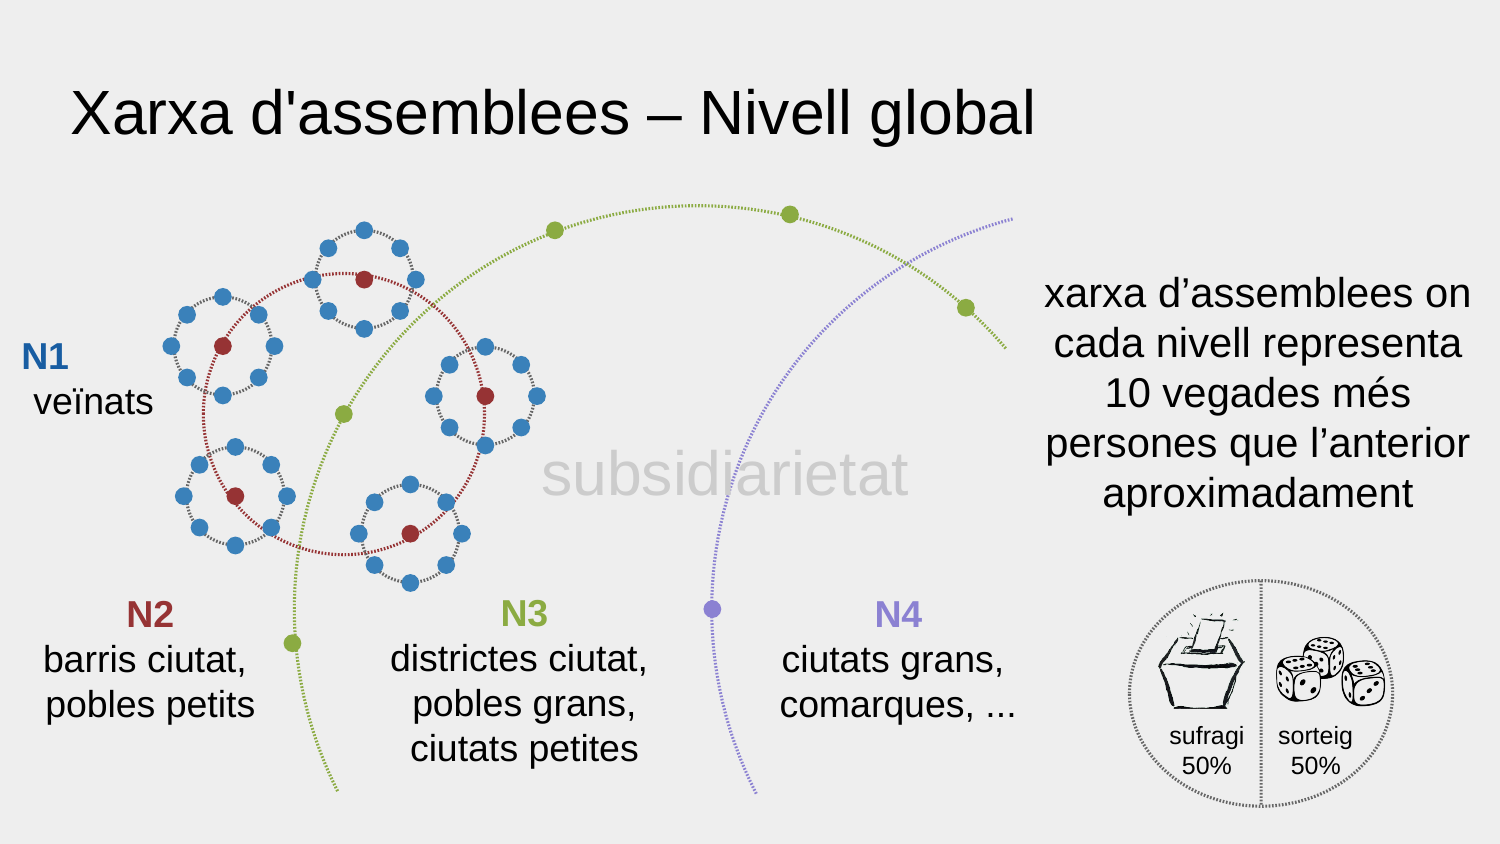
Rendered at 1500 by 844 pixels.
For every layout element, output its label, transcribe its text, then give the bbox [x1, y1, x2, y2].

text_box [424, 387, 443, 406]
text_box [262, 518, 281, 537]
text_box [437, 493, 456, 512]
text_box [174, 487, 193, 506]
text_box [178, 368, 197, 387]
text_box [226, 536, 245, 555]
text_box [401, 475, 420, 494]
text_box Xarxa d'assemblees – Nivell global [55, 70, 1489, 156]
text_box [190, 455, 209, 474]
text_box [162, 337, 181, 356]
text_box [476, 387, 495, 406]
text_box [401, 524, 420, 543]
text_box [956, 298, 975, 317]
text_box xarxa d’assemblees on cada nivell representa 10 vegades més persones que l’anterior aproximadament [1016, 250, 1500, 592]
text_box [213, 386, 232, 405]
text_box [249, 305, 268, 324]
text_box sufragi 50% [1154, 727, 1260, 773]
text_box [437, 556, 456, 574]
text_box N4 ciutats grans, comarques, ... [747, 574, 1050, 734]
text_box [190, 518, 209, 537]
text_box [178, 305, 197, 324]
text_box [213, 337, 232, 356]
text_box [355, 319, 374, 338]
text_box [476, 337, 495, 356]
text_box N2 barris ciutat, pobles petits [0, 574, 302, 734]
picture [1268, 621, 1393, 722]
text_box [319, 239, 338, 258]
text_box [440, 418, 459, 437]
text_box [355, 270, 374, 289]
text_box [213, 287, 232, 306]
text_box [249, 368, 268, 387]
text_box [226, 487, 245, 506]
text_box [334, 405, 353, 423]
text_box [476, 436, 495, 455]
text_box [365, 556, 384, 574]
text_box [781, 205, 799, 224]
text_box [283, 634, 302, 653]
text_box [512, 355, 531, 374]
text_box N1 veïnats [6, 316, 181, 418]
text_box N3 districtes ciutat, pobles grans, ciutats petites [353, 574, 696, 784]
text_box [406, 270, 425, 289]
text_box sorteig 50% [1263, 727, 1369, 773]
text_box [303, 270, 322, 289]
text_box [278, 487, 296, 506]
text_box [546, 221, 564, 240]
text_box [365, 493, 384, 512]
text_box [319, 302, 338, 320]
text_box [391, 239, 410, 258]
text_box [440, 355, 459, 374]
text_box [703, 600, 722, 619]
text_box [262, 455, 281, 474]
text_box [349, 524, 368, 543]
text_box subsidiarietat [504, 417, 947, 556]
picture [1154, 609, 1248, 709]
text_box [453, 524, 471, 543]
text_box [355, 221, 374, 240]
text_box [226, 438, 245, 456]
text_box [528, 387, 546, 406]
text_box [391, 302, 410, 320]
text_box [265, 337, 284, 356]
